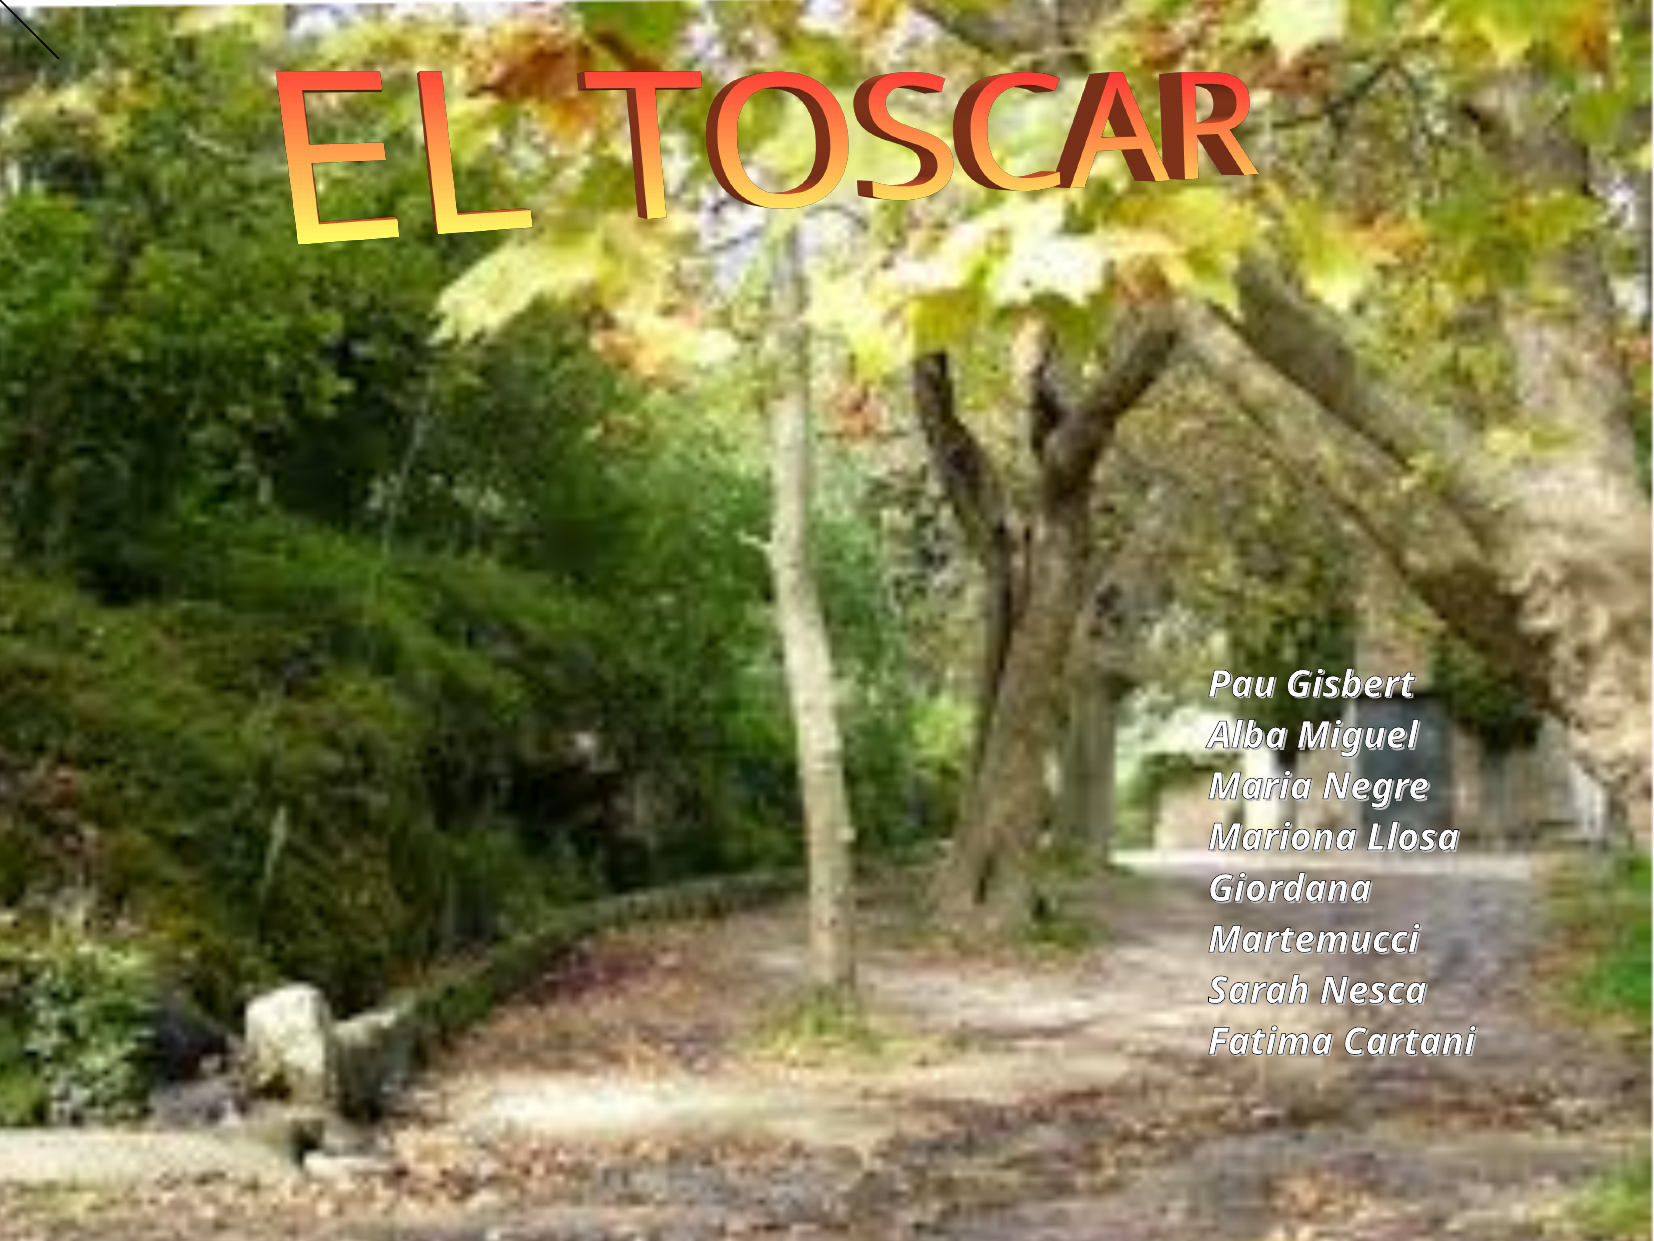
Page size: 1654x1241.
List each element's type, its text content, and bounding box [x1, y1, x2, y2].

text_box Pau Gisbert Alba Miguel Maria Negre Mariona Llosa Giordana Martemucci Sarah Nesca Fatima Cartani [1192, 649, 1607, 1085]
picture [0, 0, 1654, 1241]
text_box [212, 14, 1347, 249]
